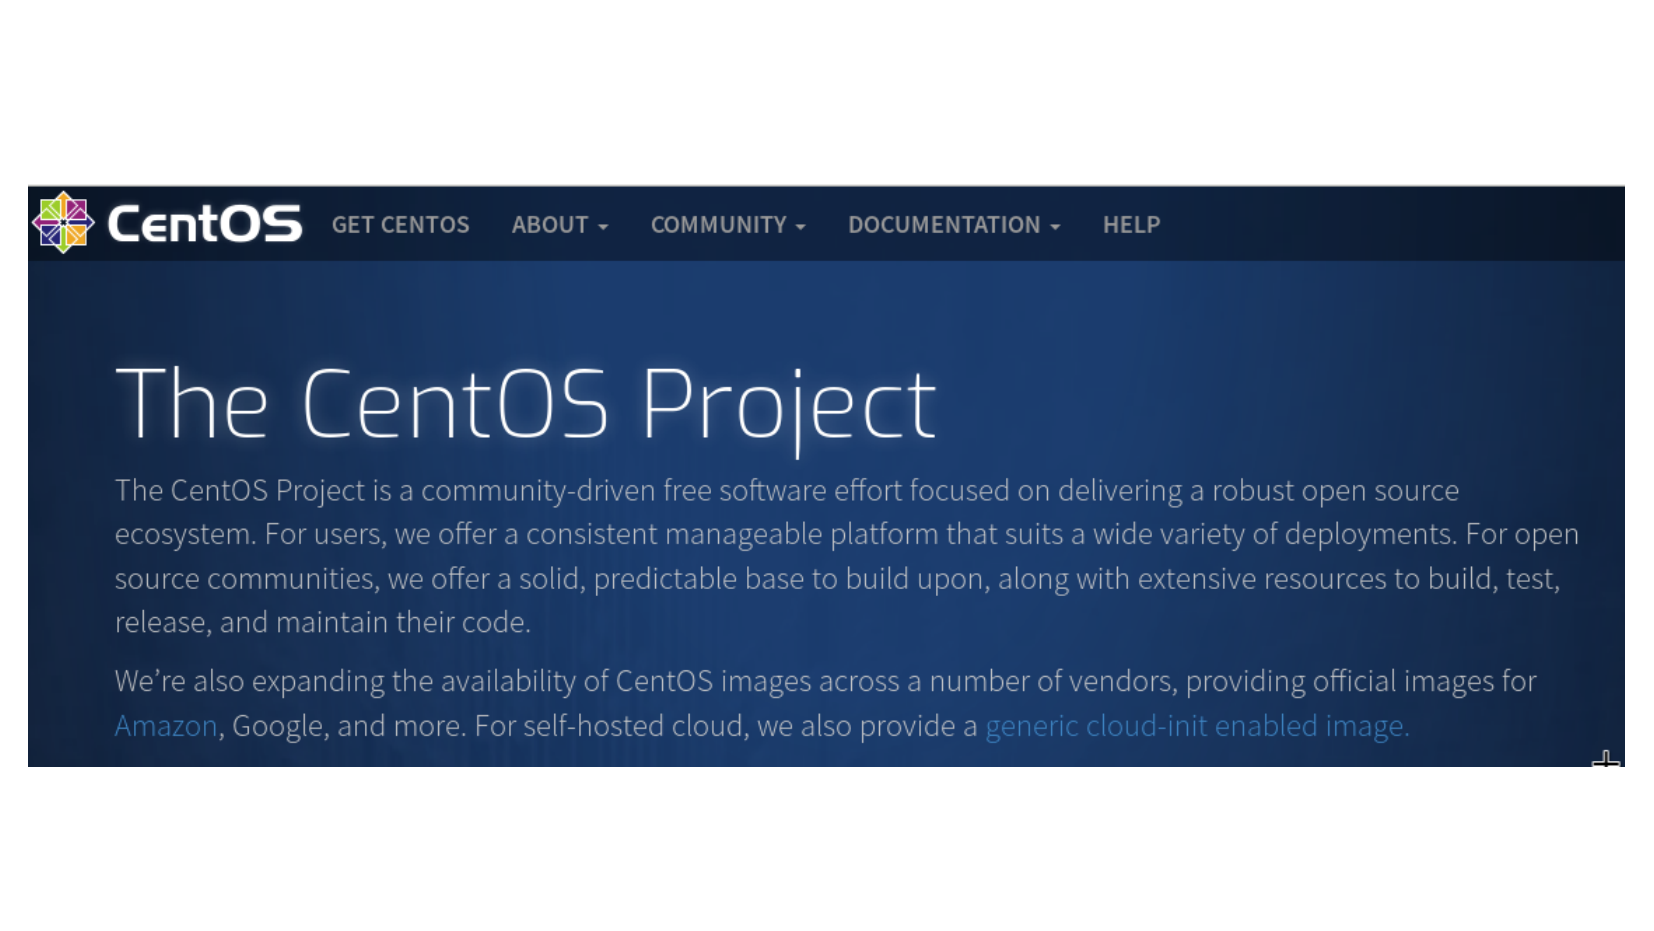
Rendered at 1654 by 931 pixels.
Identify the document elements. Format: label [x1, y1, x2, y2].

picture [28, 184, 1625, 767]
